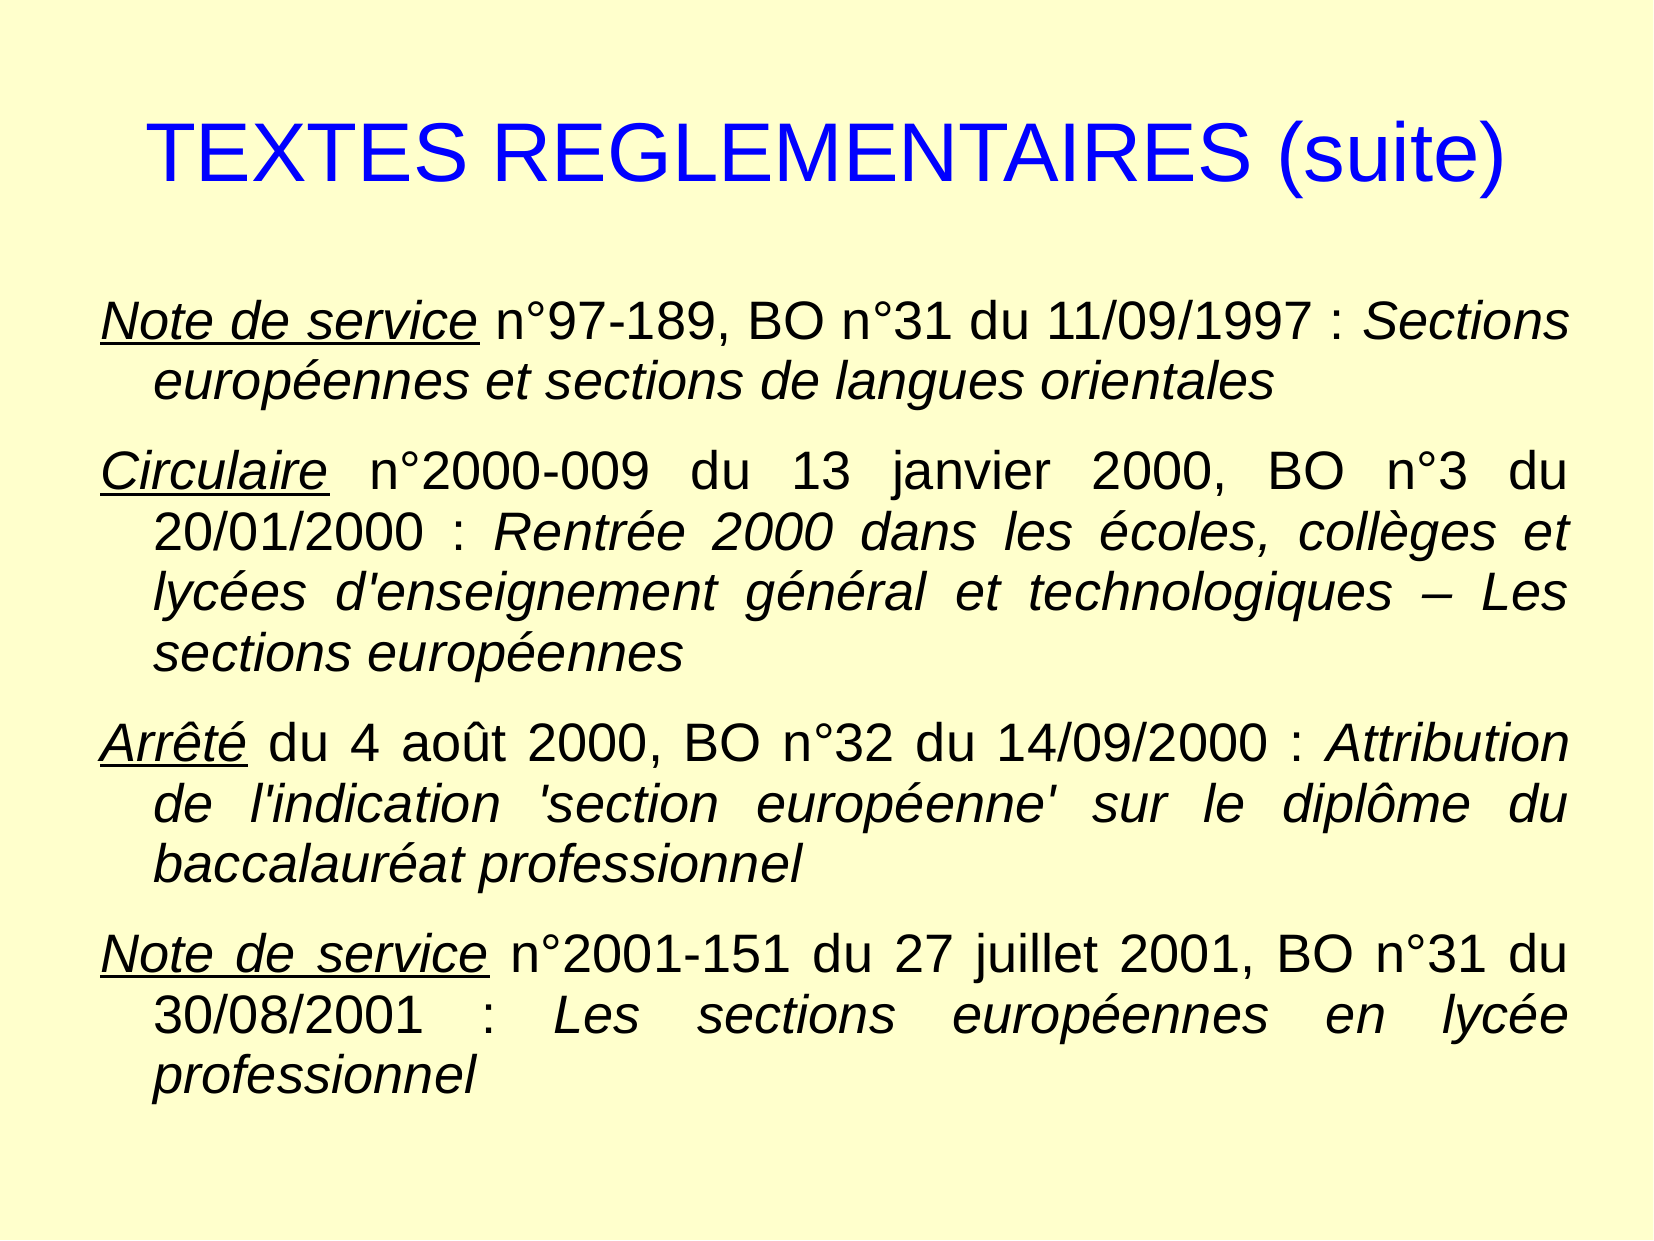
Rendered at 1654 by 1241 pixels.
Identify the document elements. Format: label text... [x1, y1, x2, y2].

list Note de service n°97-189, BO n°31 du 11/09/1997 : Sections européennes et sections de langues orientales Circulaire n°2000-009 du 13 janvier 2000, BO n°3 du 20/01/2000 : Rentrée 2000 dans les écoles, collèges et lycées d'enseignement général et technologiques – Les sections européennes Arrêté du 4 août 2000, BO n°32 du 14/09/2000 : Attribution de l'indication 'section européenne' sur le diplôme du baccalauréat professionnel Note de service n°2001-151 du 27 juillet 2001, BO n°31 du 30/08/2001 : Les sections européennes en lycée professionnel [82, 290, 1571, 1194]
title TEXTES REGLEMENTAIRES (suite) [82, 56, 1571, 250]
